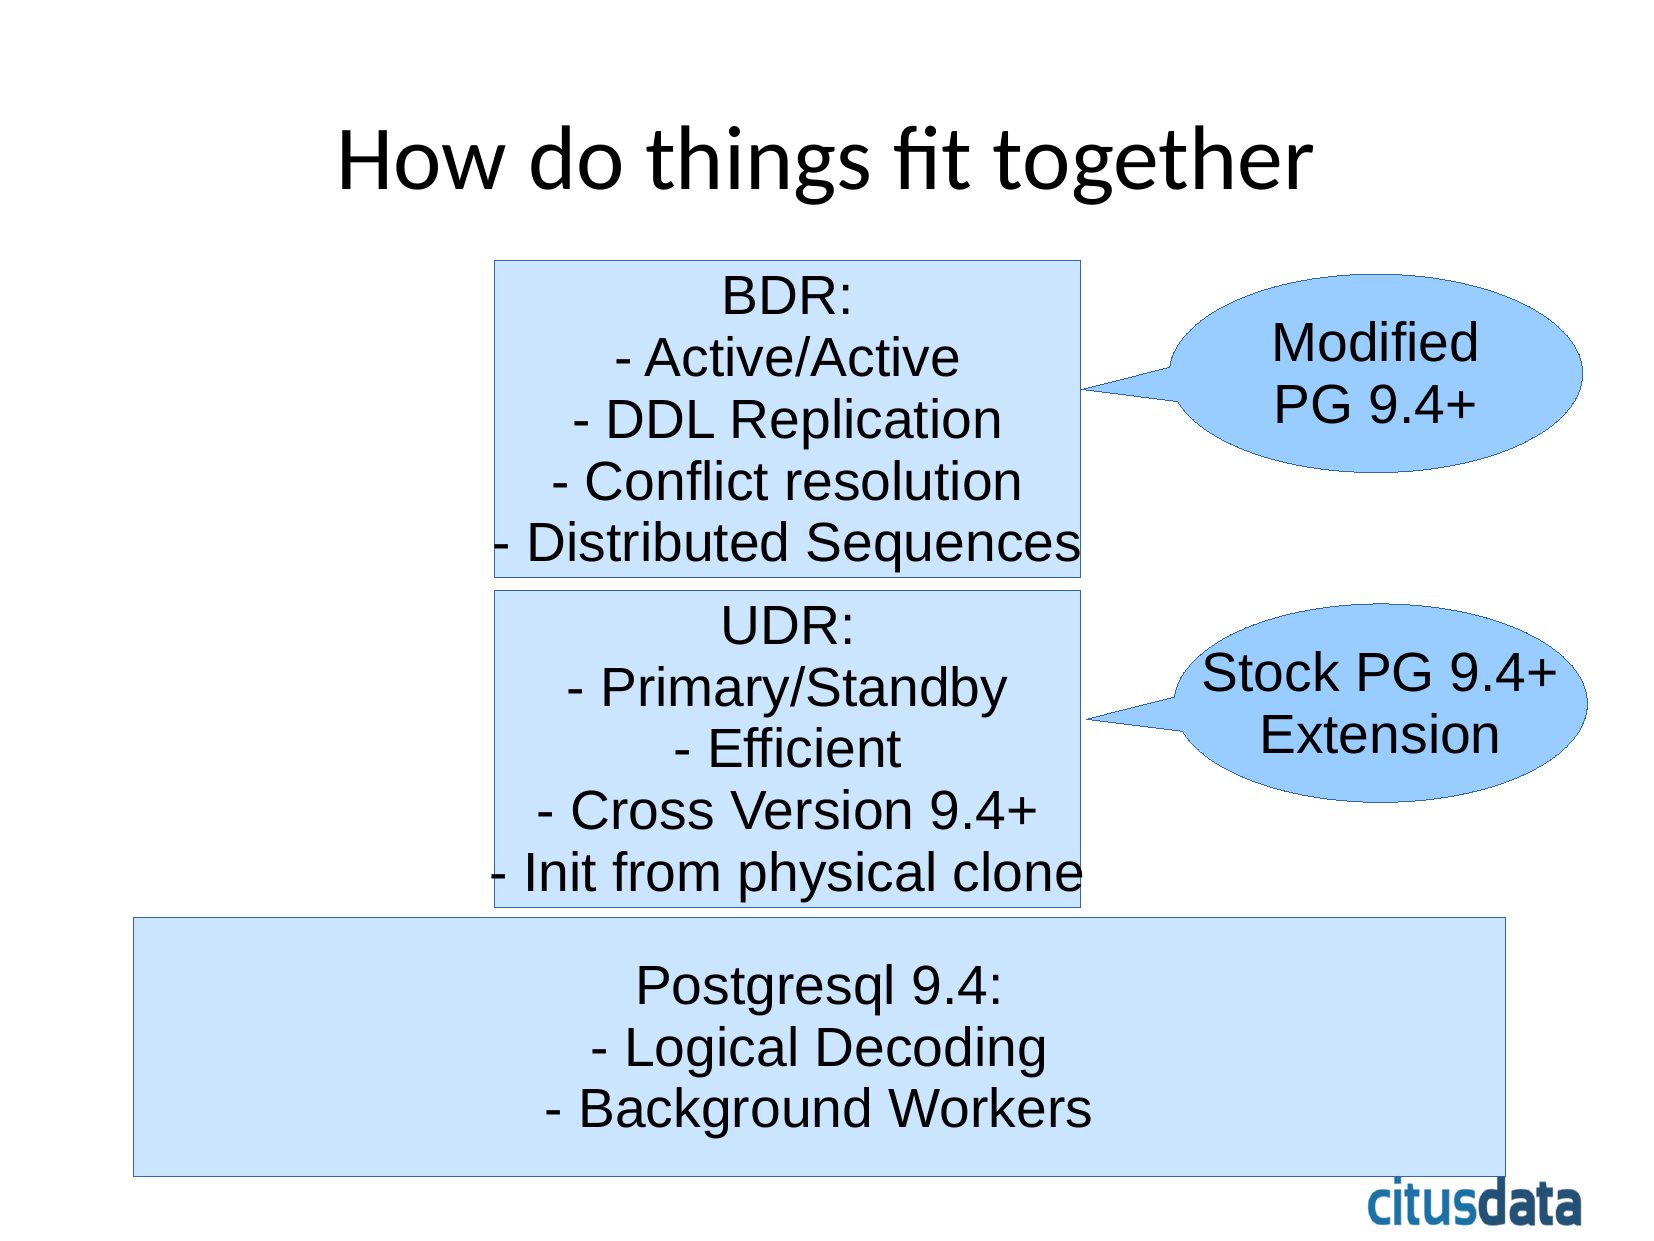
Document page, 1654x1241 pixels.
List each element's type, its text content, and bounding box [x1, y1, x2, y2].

title How do things fit together [82, 49, 1571, 257]
text_box Modified PG 9.4+ [1081, 274, 1583, 473]
text_box Postgresql 9.4: - Logical Decoding - Background Workers [133, 917, 1506, 1177]
picture [1364, 1169, 1586, 1230]
text_box Stock PG 9.4+ Extension [1086, 603, 1588, 803]
text_box BDR: - Active/Active - DDL Replication - Conflict resolution - Distributed Sequences [494, 260, 1081, 578]
text_box UDR: - Primary/Standby - Efficient - Cross Version 9.4+ - Init from physical clone [494, 590, 1081, 908]
